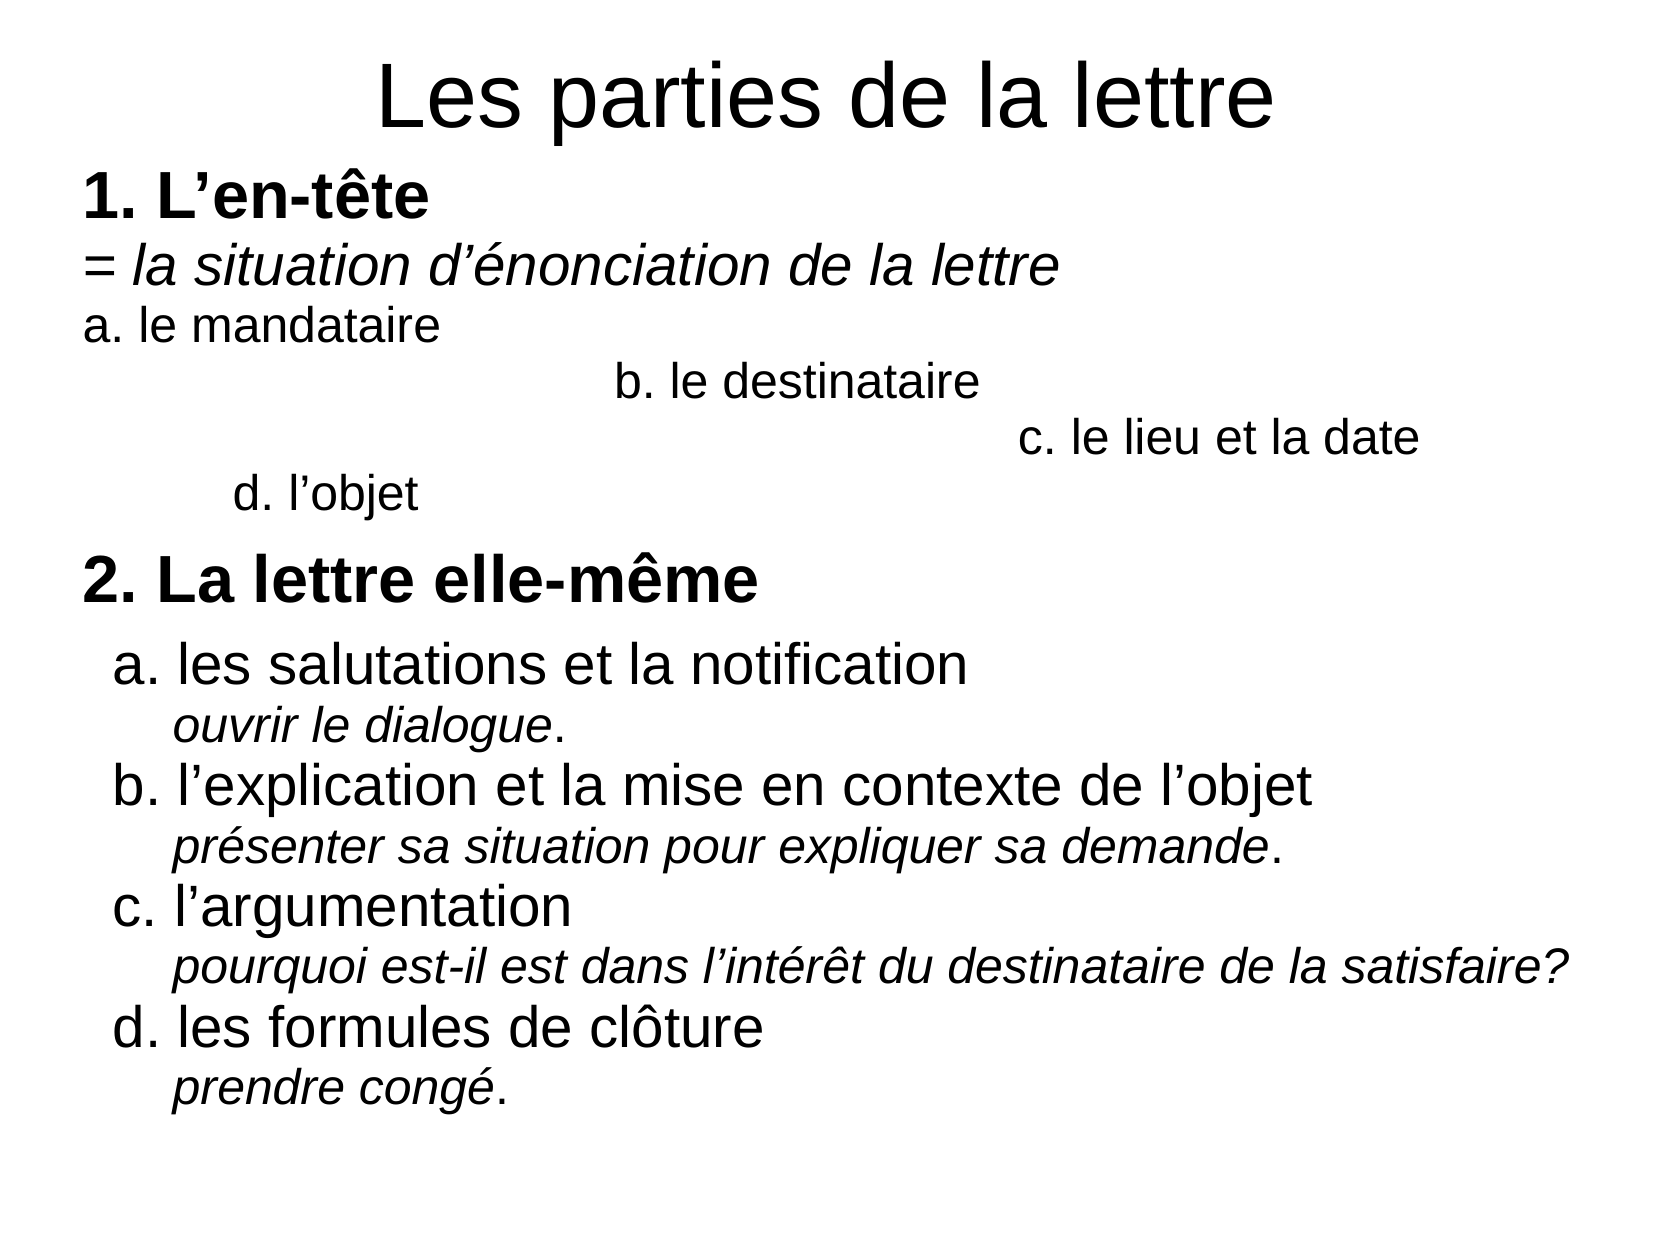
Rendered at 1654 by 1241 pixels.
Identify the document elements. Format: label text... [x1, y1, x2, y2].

list 1. L’en-tête = la situation d’énonciation de la lettre a. le mandataire b. le destinataire c. le lieu et la date d. l’objet [82, 157, 1571, 542]
list 2. La lettre elle-même a. les salutations et la notification ouvrir le dialogue. b. l’explication et la mise en contexte de l’objet présenter sa situation pour expliquer sa demande. c. l’argumentation pourquoi est-il est dans l’intérêt du destinataire de la satisfaire? d. les formules de clôture prendre congé. [82, 542, 1571, 1115]
title Les parties de la lettre [82, 25, 1571, 157]
